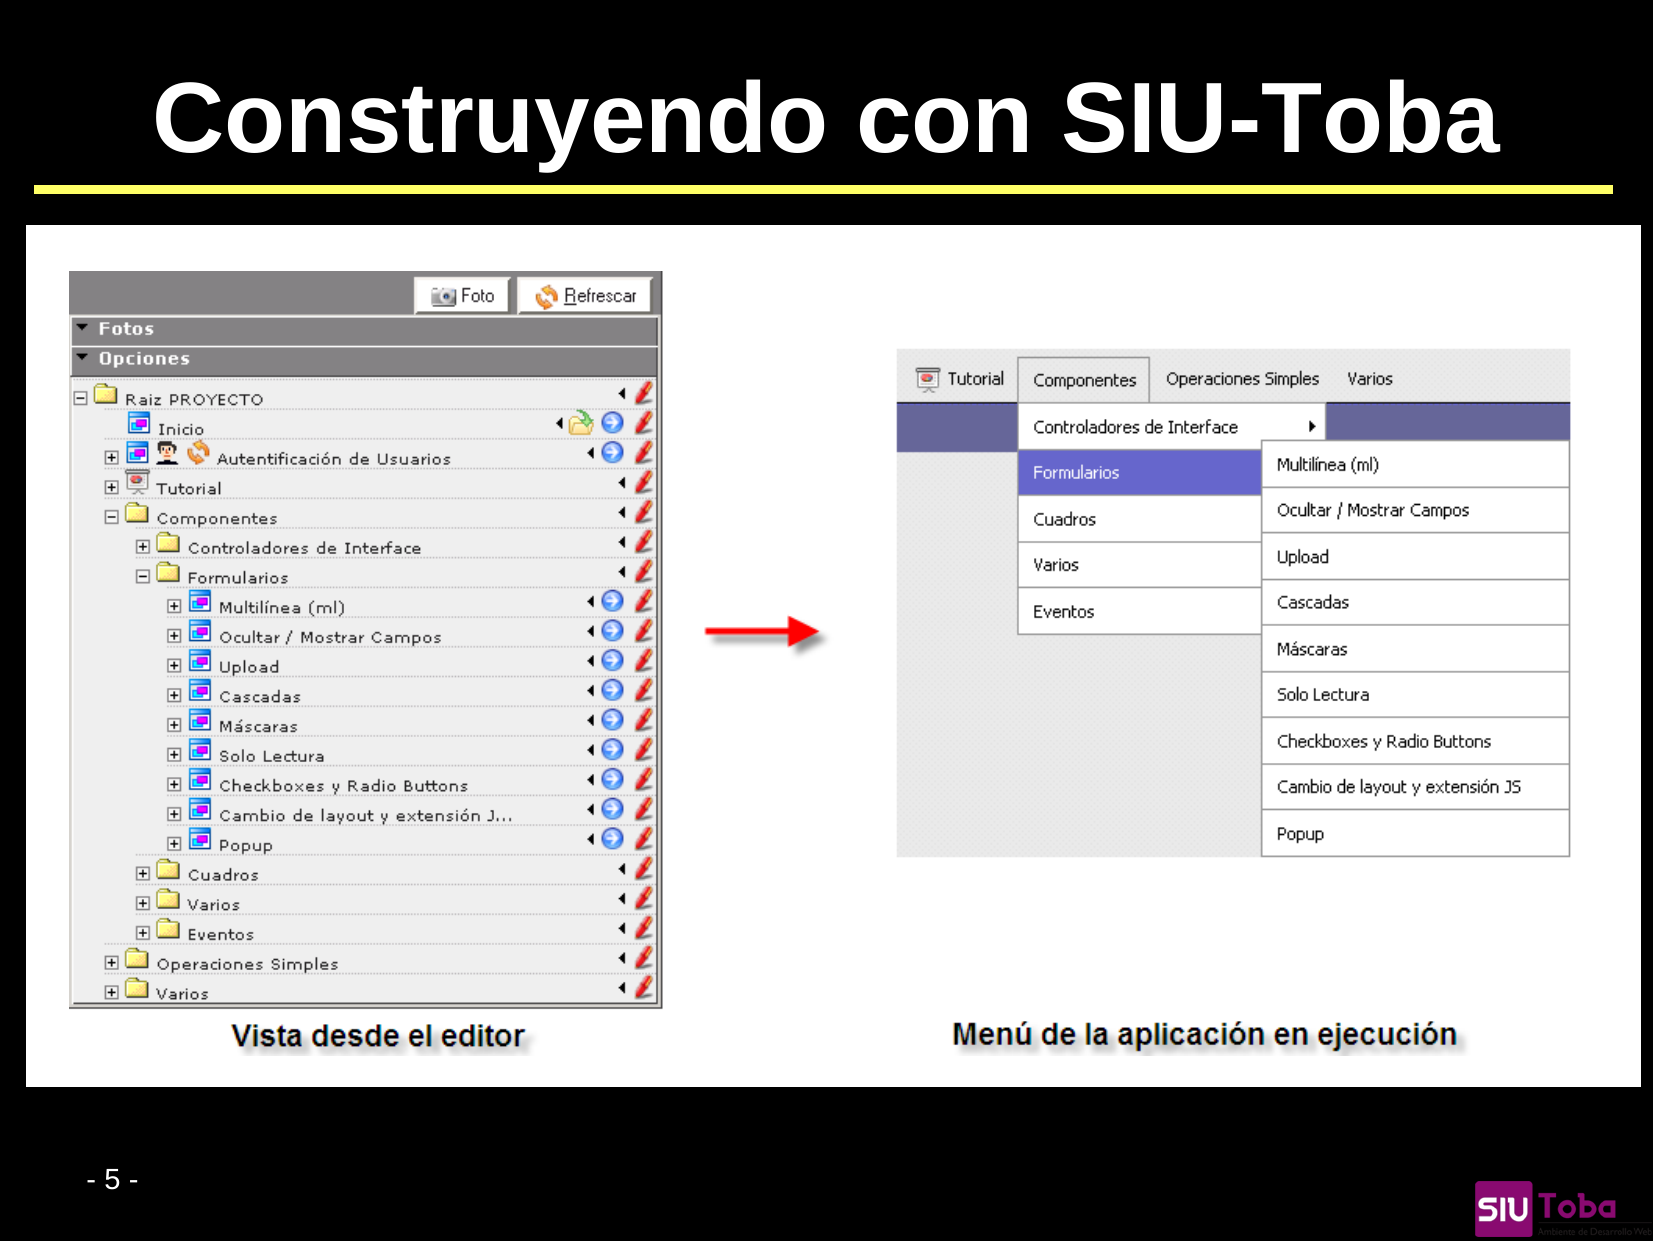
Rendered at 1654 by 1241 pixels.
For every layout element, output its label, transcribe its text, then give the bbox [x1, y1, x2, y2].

picture [69, 271, 1594, 1056]
text_box [25, 224, 1642, 1088]
picture [1475, 1181, 1652, 1237]
title Construyendo con SIU-Toba [58, 47, 1594, 188]
